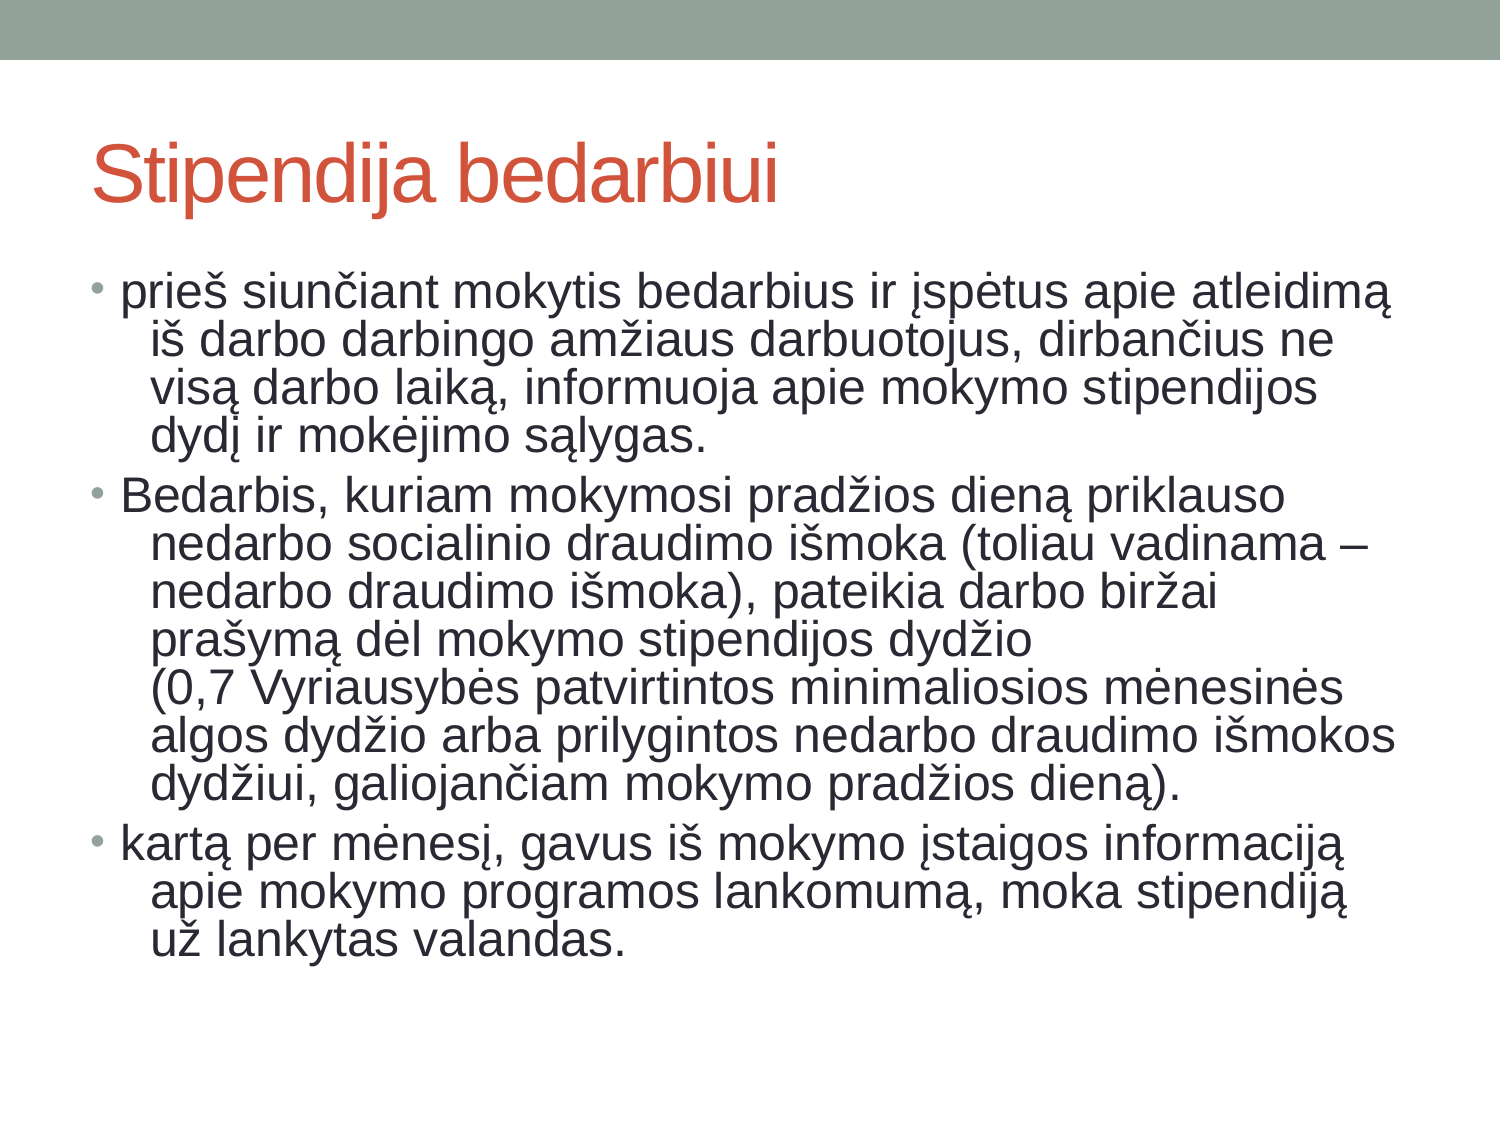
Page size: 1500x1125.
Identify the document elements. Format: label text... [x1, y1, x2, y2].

title Stipendija bedarbiui [75, 87, 1426, 251]
list prieš siunčiant mokytis bedarbius ir įspėtus apie atleidimą iš darbo darbingo amžiaus darbuotojus, dirbančius ne visą darbo laiką, informuoja apie mokymo stipendijos dydį ir mokėjimo sąlygas. Bedarbis, kuriam mokymosi pradžios dieną priklauso nedarbo socialinio draudimo išmoka (toliau vadinama – nedarbo draudimo išmoka), pateikia darbo biržai prašymą dėl mokymo stipendijos dydžio (0,7 Vyriausybės patvirtintos minimaliosios mėnesinės algos dydžio arba prilygintos nedarbo draudimo išmokos dydžiui, galiojančiam mokymo pradžios dieną). kartą per mėnesį, gavus iš mokymo įstaigos informaciją apie mokymo programos lankomumą, moka stipendiją už lankytas valandas. [75, 262, 1426, 1063]
